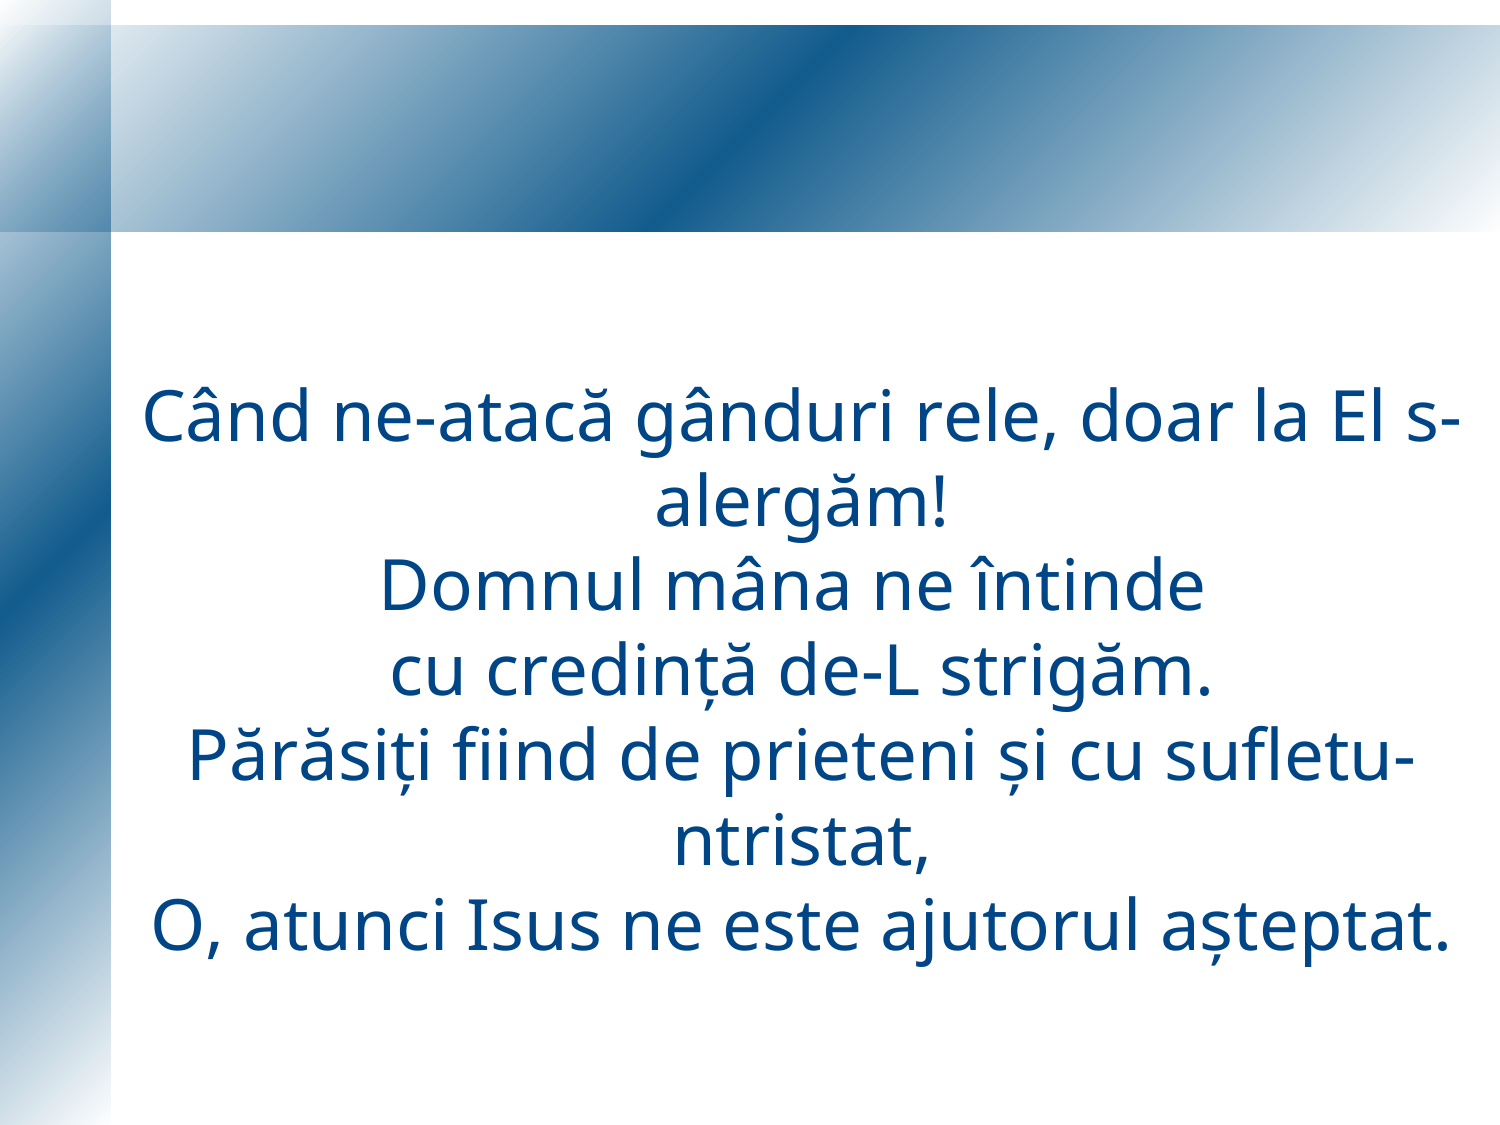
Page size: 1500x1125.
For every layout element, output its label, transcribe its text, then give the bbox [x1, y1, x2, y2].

text_box Când ne-atacă gânduri rele, doar la El s-alergăm! Domnul mâna ne întinde cu credinţă de-L strigăm. Părăsiţi fiind de prieteni şi cu sufletu-ntristat, O, atunci Isus ne este ajutorul aşteptat. [80, 362, 1500, 888]
